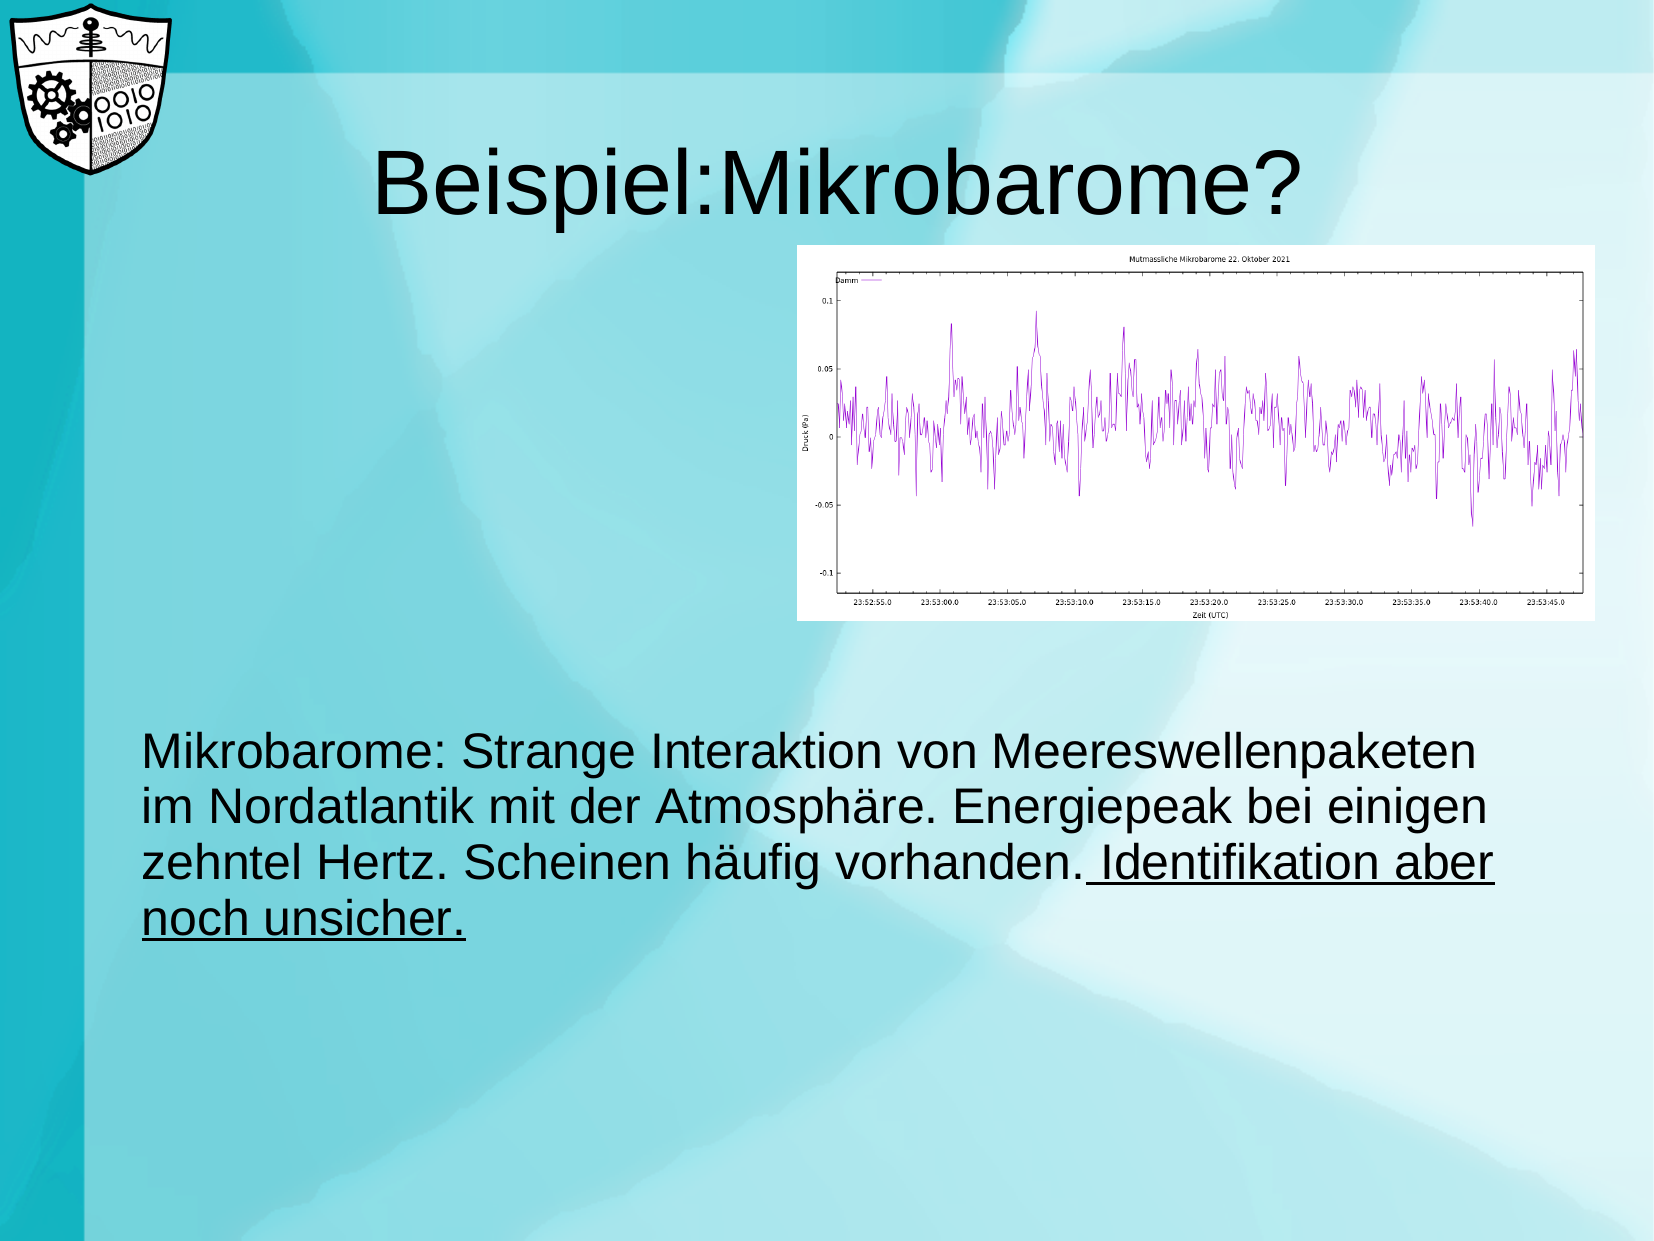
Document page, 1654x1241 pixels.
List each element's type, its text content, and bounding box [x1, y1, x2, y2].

list Mikrobarome: Strange Interaktion von Meereswellenpaketen im Nordatlantik mit der Atmosphäre. Energiepeak bei einigen zehntel Hertz. Scheinen häufig vorhanden. Identifikation aber noch unsicher. [141, 324, 1506, 1012]
picture [0, 0, 1654, 1241]
title Beispiel:Mikrobarome? [94, 78, 1583, 287]
